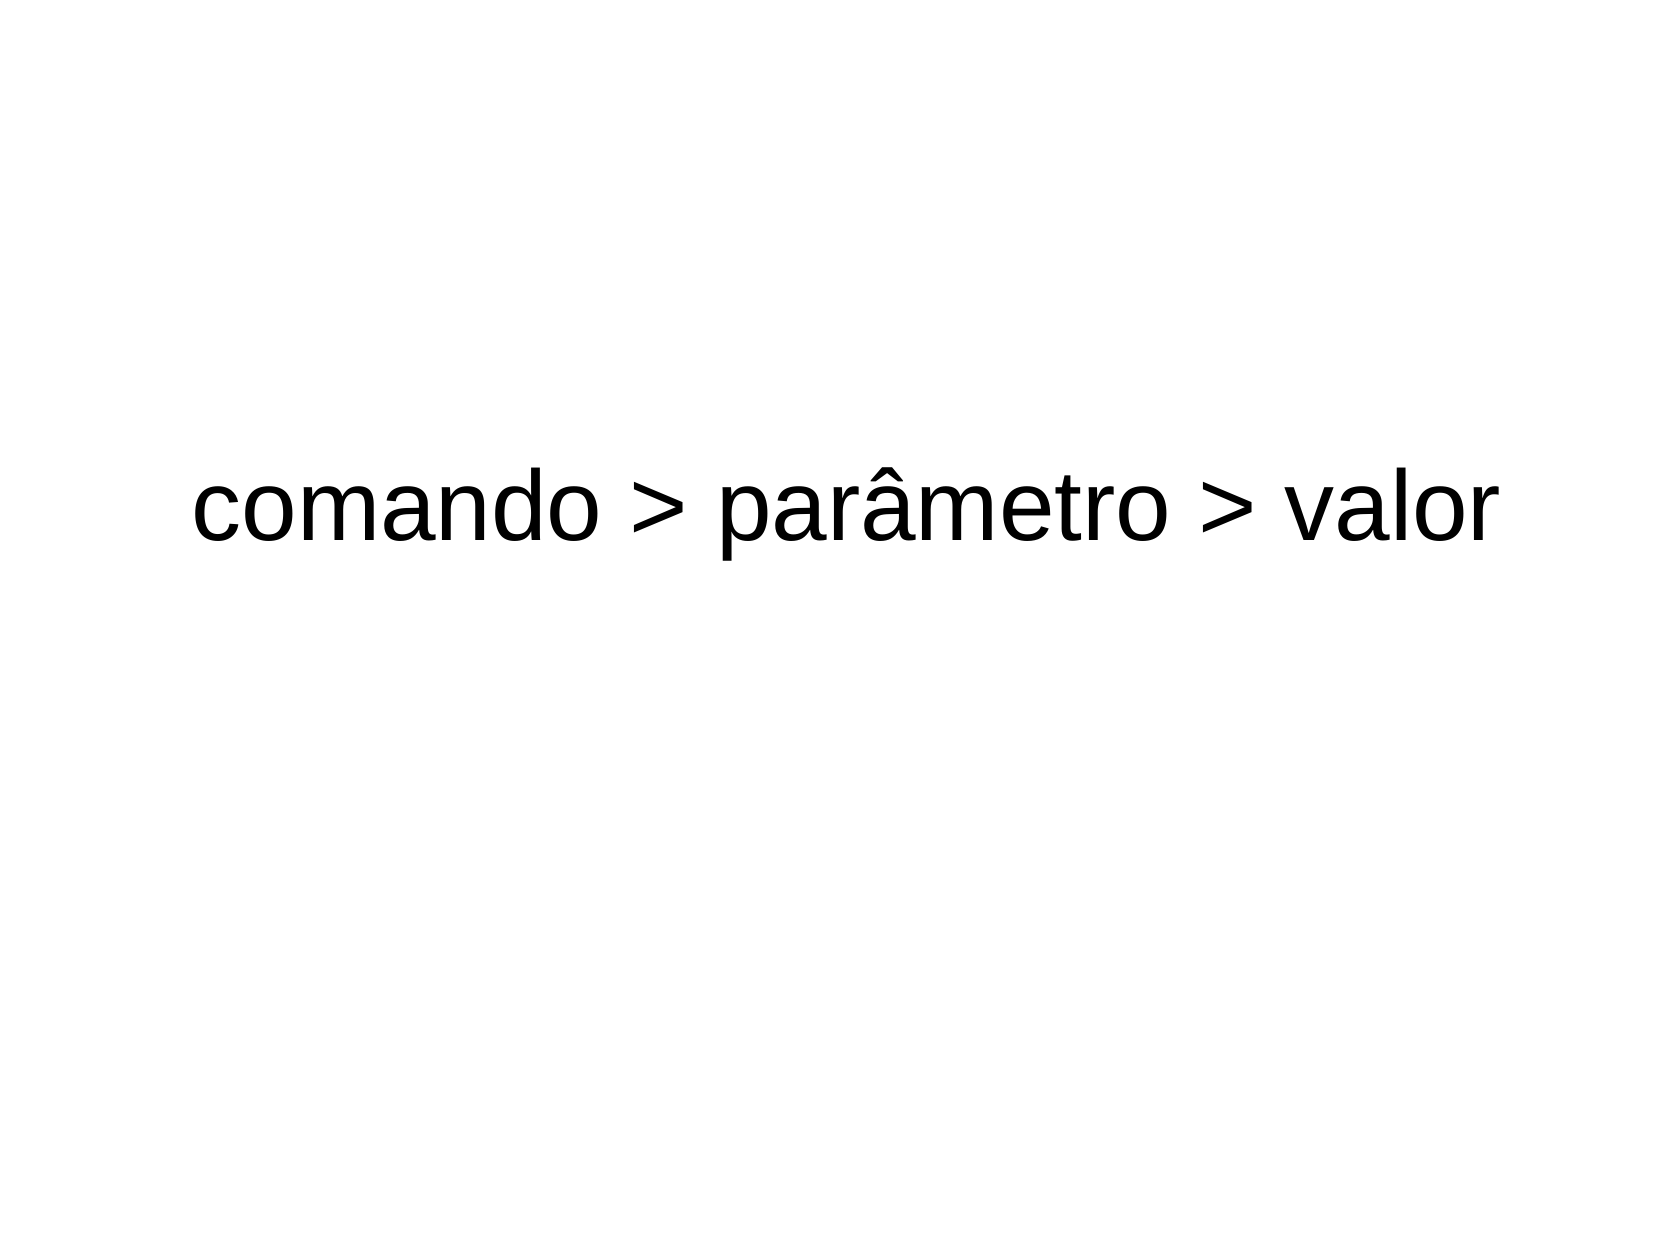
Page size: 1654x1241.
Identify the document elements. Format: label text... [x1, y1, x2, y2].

text_box comando > parâmetro > valor [177, 442, 1536, 570]
